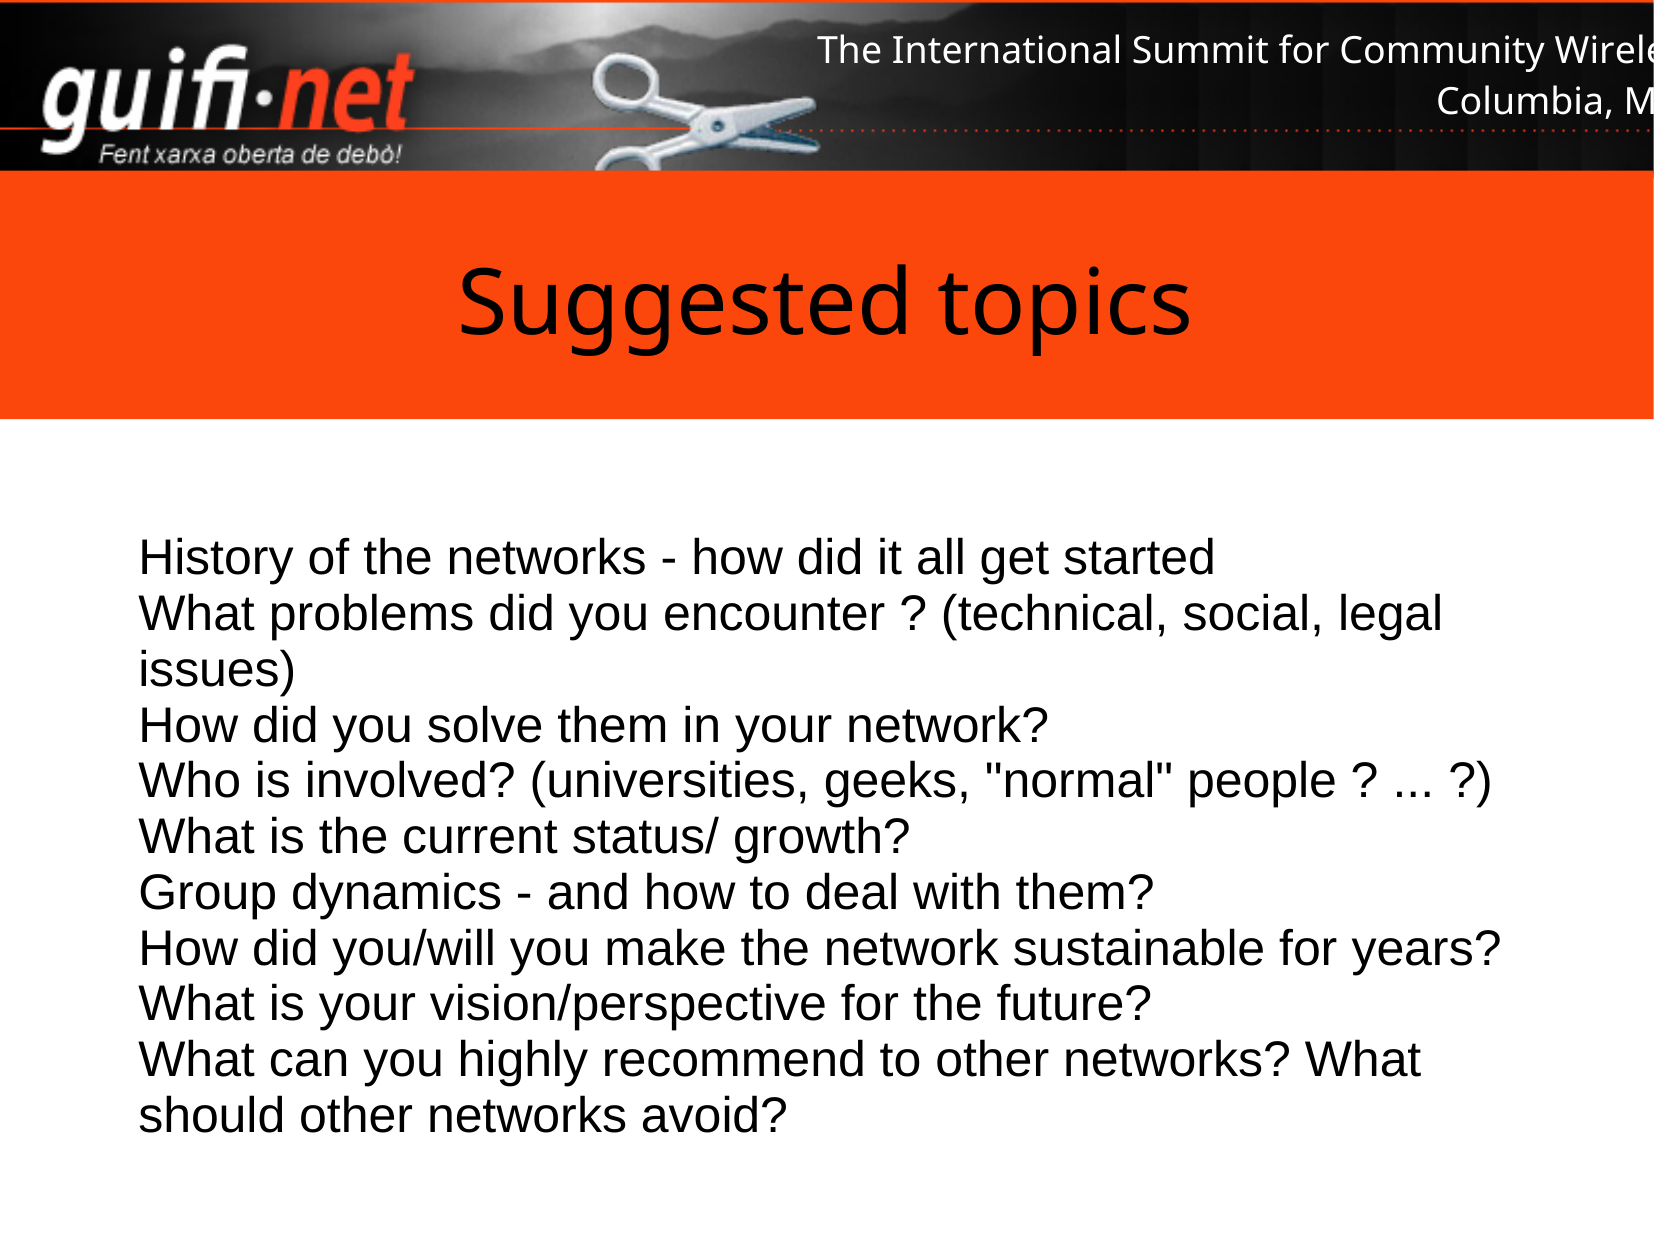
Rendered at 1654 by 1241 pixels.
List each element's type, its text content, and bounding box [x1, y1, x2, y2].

subtitle History of the networks - how did it all get started What problems did you encounter ? (technical, social, legal issues) How did you solve them in your network? Who is involved? (universities, geeks, "normal" people ? ... ?) What is the current status/ growth? Group dynamics - and how to deal with them? How did you/will you make the network sustainable for years? What is your vision/perspective for the future? What can you highly recommend to other networks? What should other networks avoid? [138, 445, 1551, 1227]
title Suggested topics [119, 195, 1532, 403]
picture [0, 0, 1654, 170]
